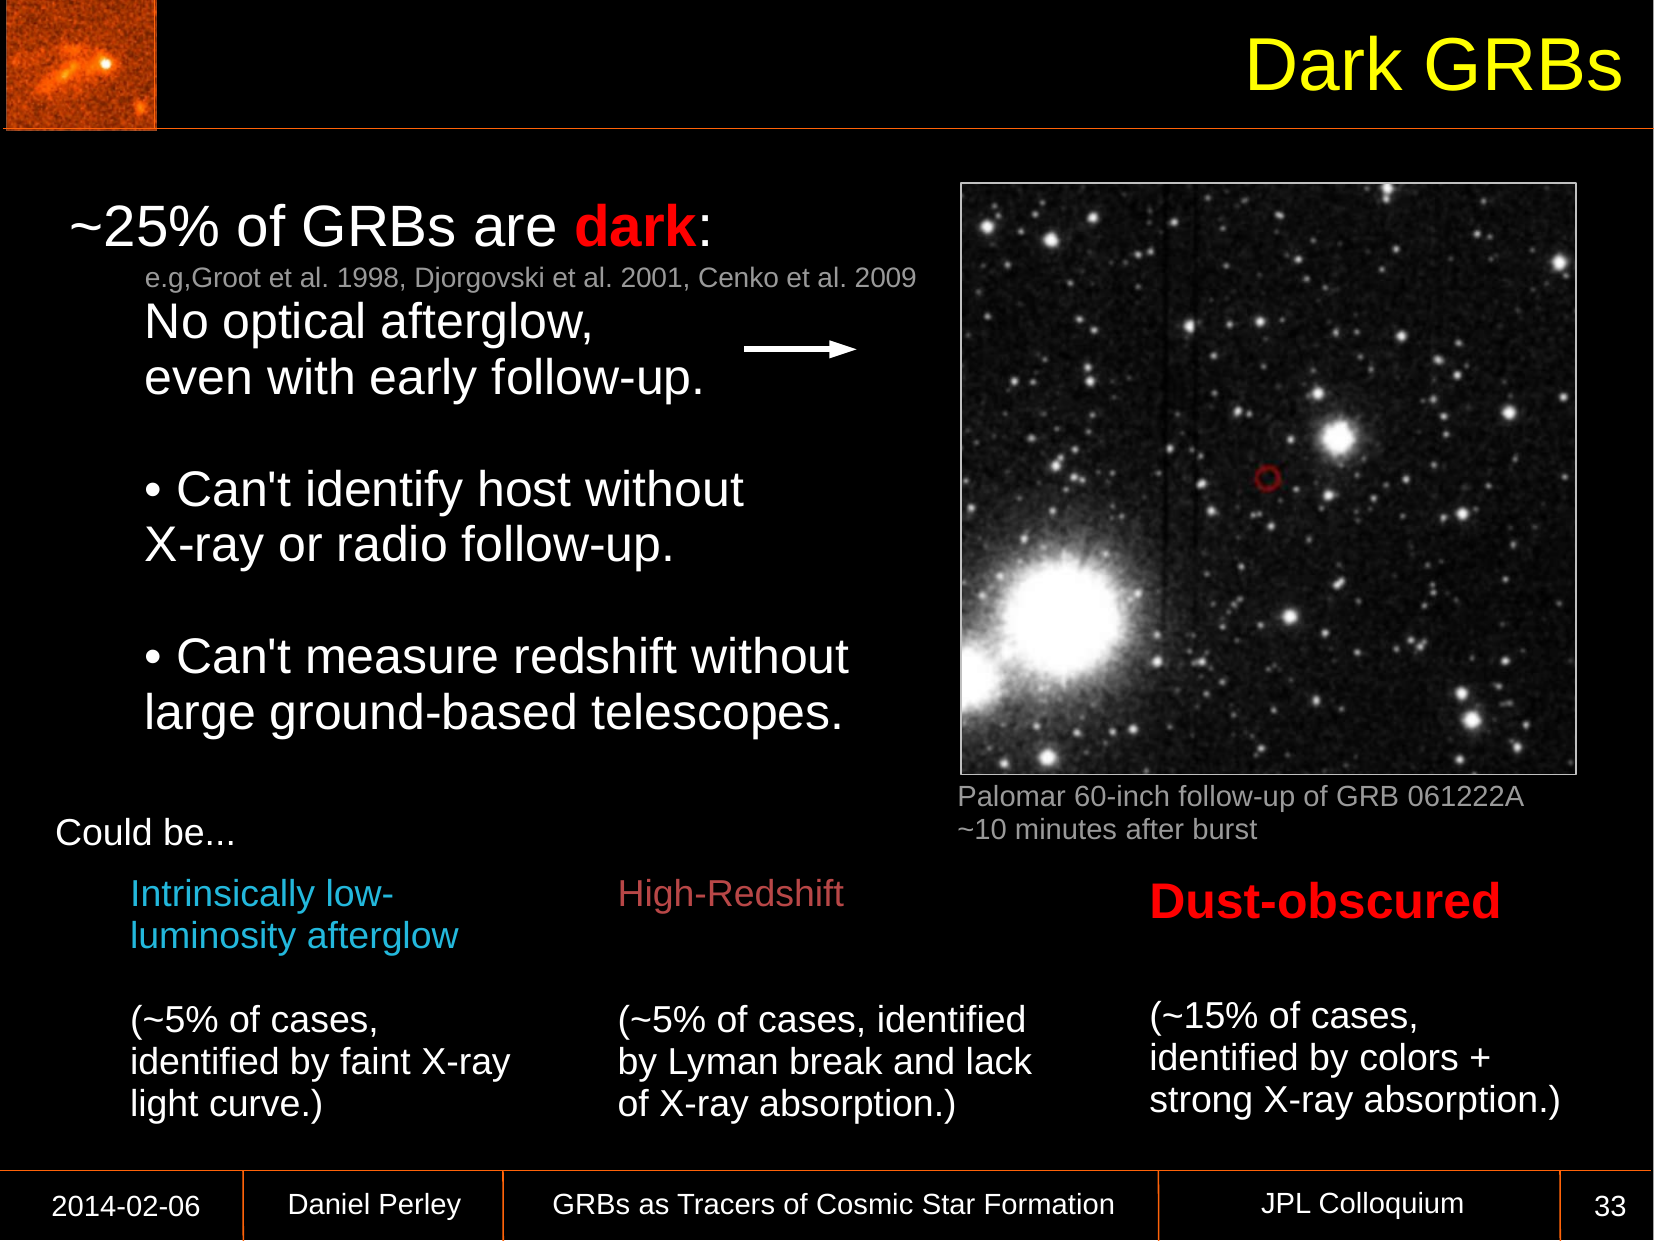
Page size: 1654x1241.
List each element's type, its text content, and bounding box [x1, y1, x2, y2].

picture [961, 183, 1576, 769]
text_box Could be... [37, 801, 601, 865]
text_box Palomar 60-inch follow-up of GRB 061222A ~10 minutes after burst [939, 769, 1613, 857]
title Dark GRBs [450, 21, 1624, 108]
text_box ~25% of GRBs are dark: e.g,Groot et al. 1998, Djorgovski et al. 2001, Cenko et al. 2009 No optical afterglow, even with early follow-up. • Can't identify host without X-ray or radio follow-up. • Can't measure redshift without large ground-based telescopes. [55, 186, 960, 794]
text_box Intrinsically low-luminosity afterglow (~5% of cases, identified by faint X-ray light curve.) [112, 862, 563, 1136]
text_box High-Redshift (~5% of cases, identified by Lyman break and lack of X-ray absorption.) [600, 862, 1065, 1136]
text_box Dust-obscured (~15% of cases, identified by colors + strong X-ray absorption.) [1131, 862, 1597, 1131]
picture [7, 0, 154, 128]
